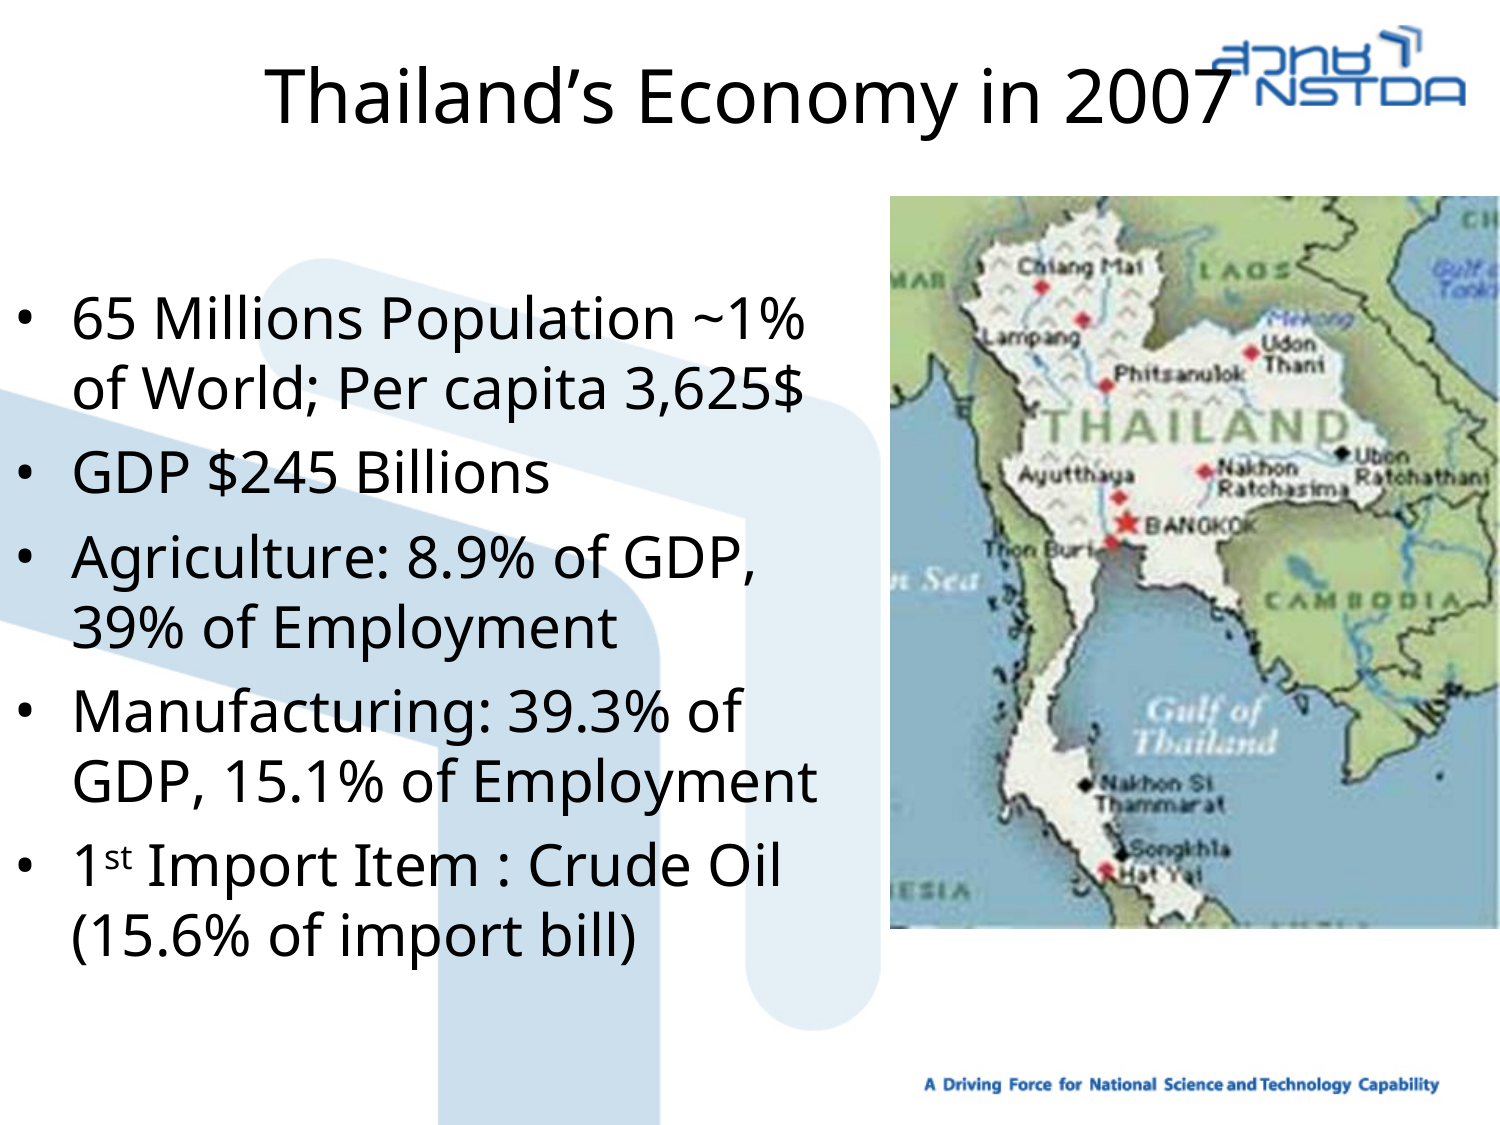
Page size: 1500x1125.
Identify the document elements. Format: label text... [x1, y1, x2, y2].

title Thailand’s Economy in 2007 [0, 0, 1500, 188]
list 65 Millions Population ~1% of World; Per capita 3,625$ GDP $245 Billions Agriculture: 8.9% of GDP, 39% of Employment Manufacturing: 39.3% of GDP, 15.1% of Employment 1st Import Item : Crude Oil (15.6% of import bill) [0, 273, 892, 1024]
picture [0, 188, 1500, 1125]
